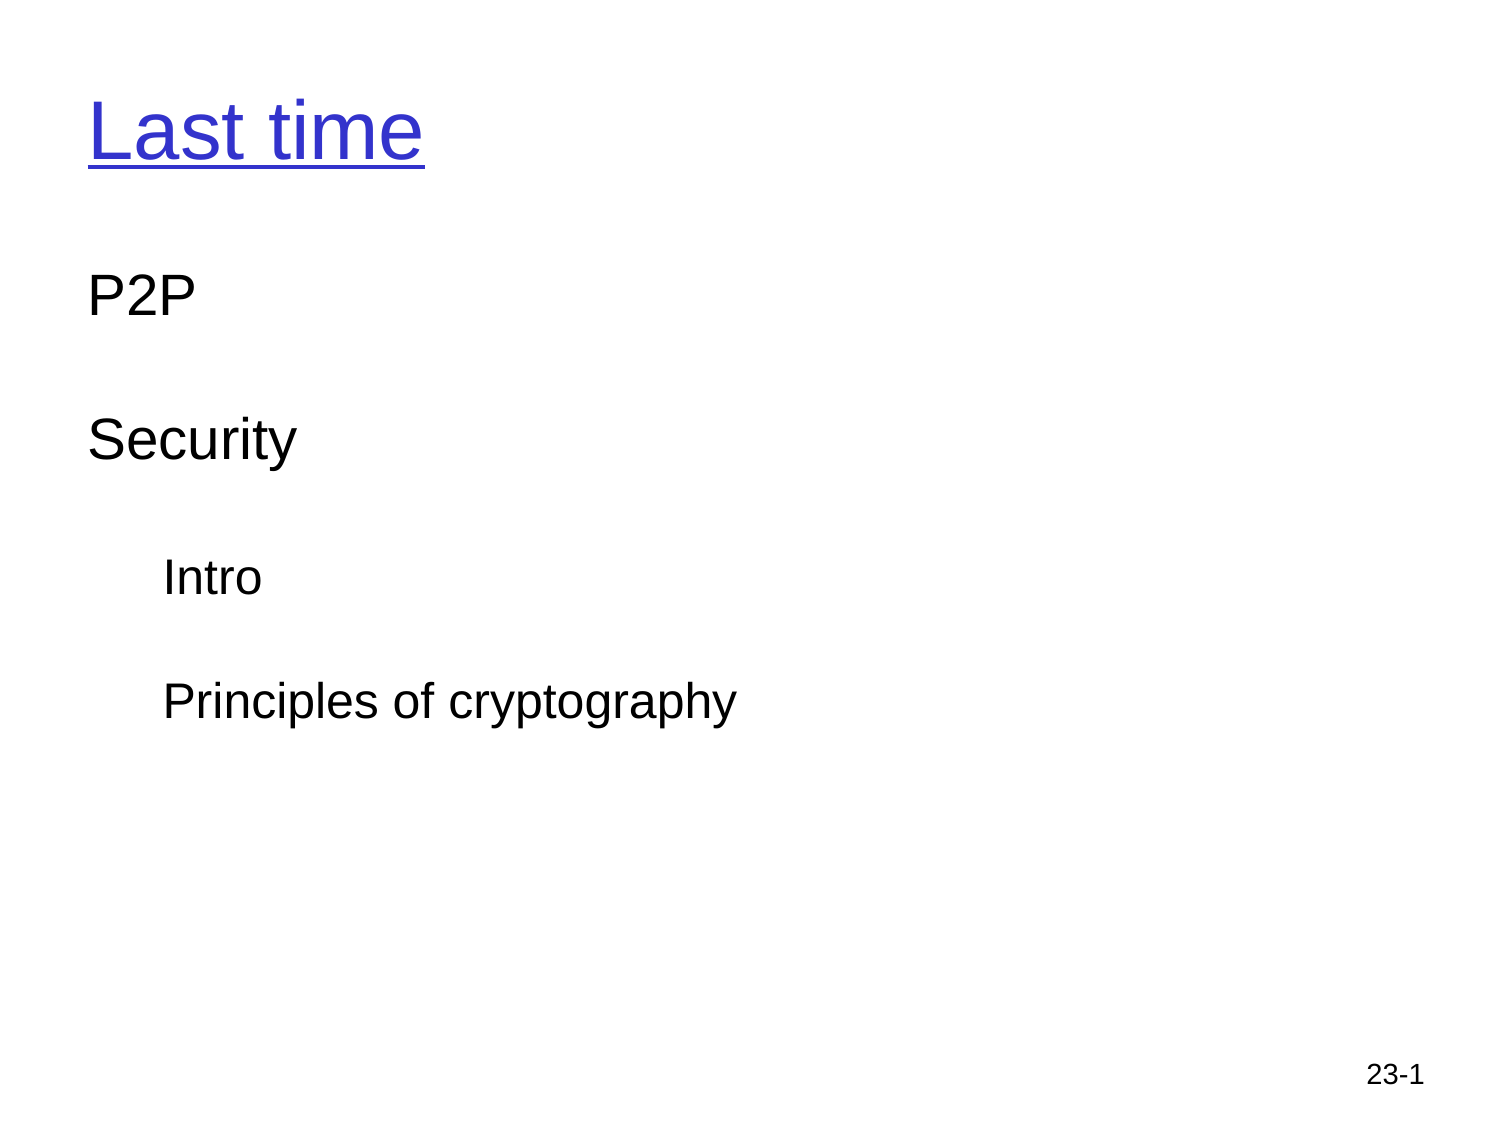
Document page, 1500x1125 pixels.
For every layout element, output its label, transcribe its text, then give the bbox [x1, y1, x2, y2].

list P2P Security Intro Principles of cryptography [87, 262, 1363, 1026]
title Last time [87, 23, 1363, 239]
